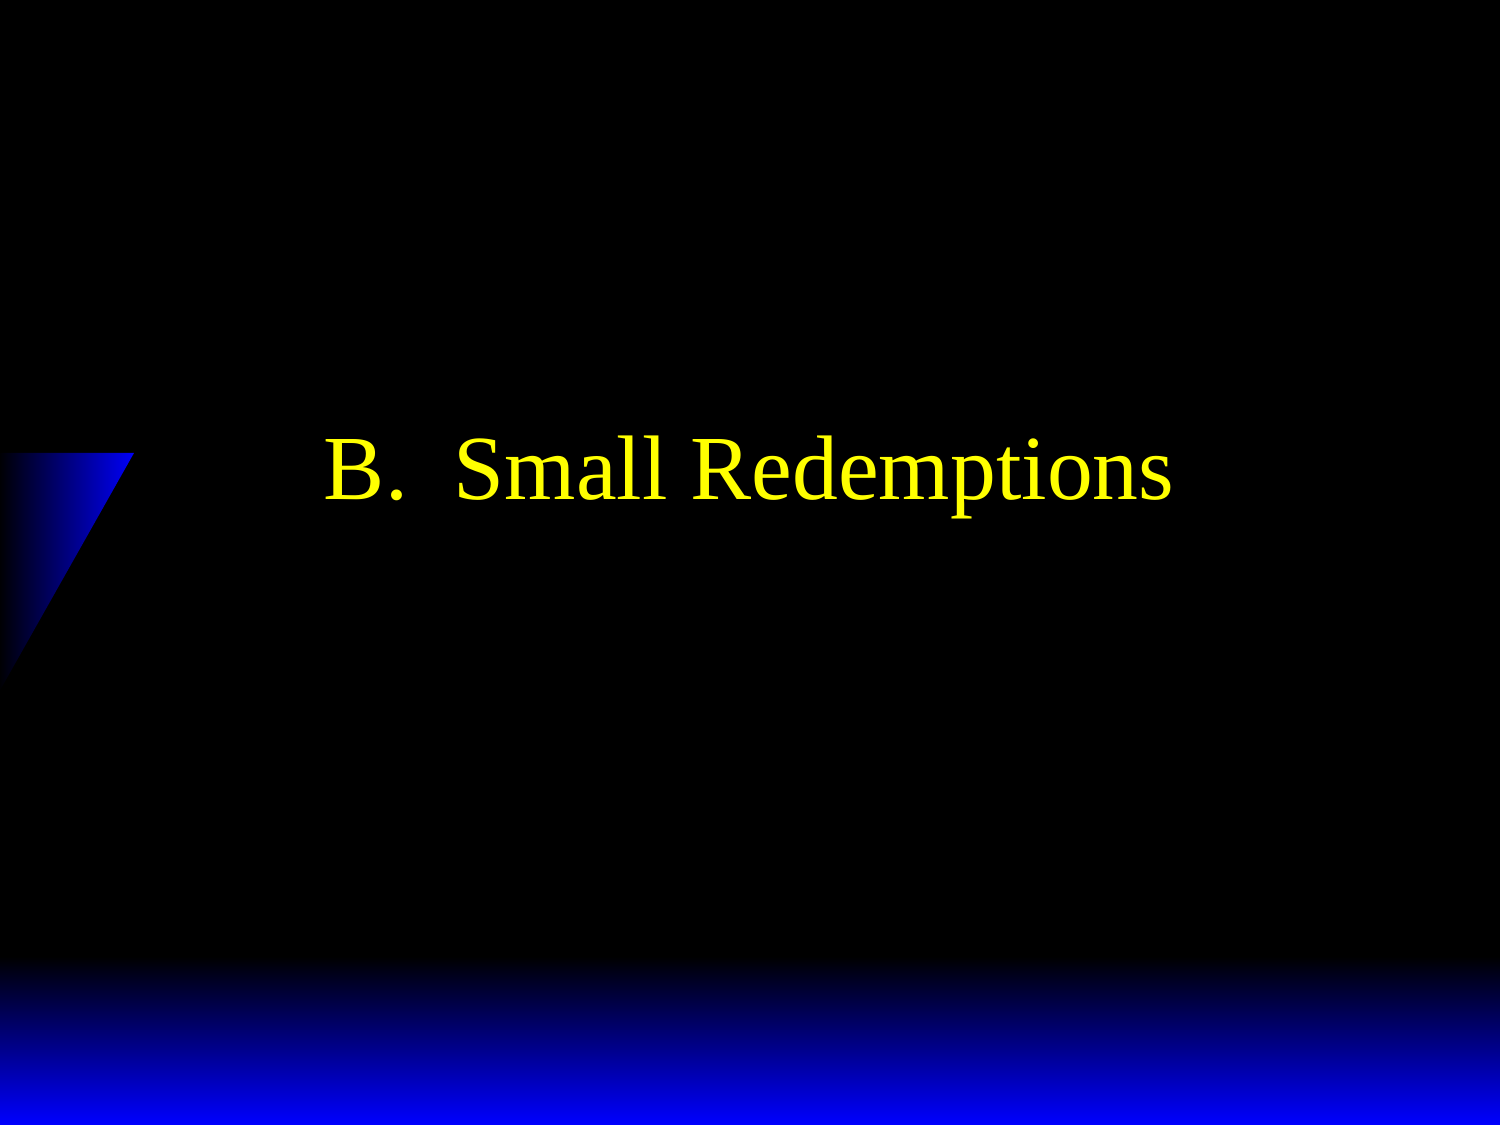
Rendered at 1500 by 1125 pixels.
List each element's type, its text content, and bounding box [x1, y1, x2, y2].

title B. Small Redemptions [112, 374, 1388, 563]
